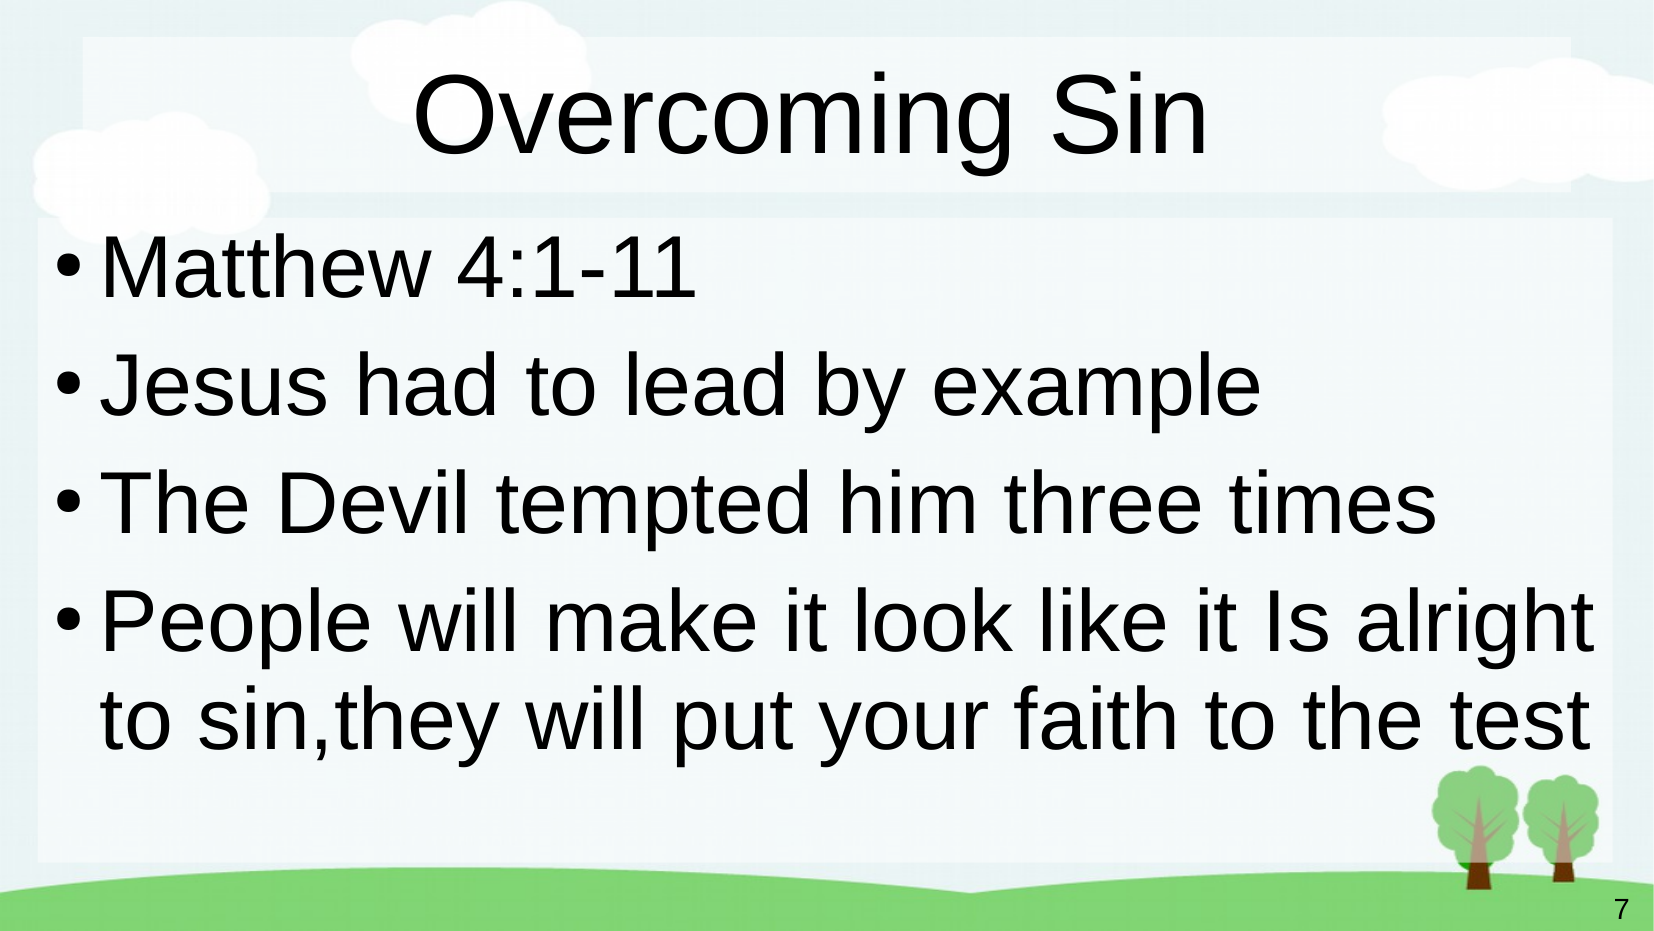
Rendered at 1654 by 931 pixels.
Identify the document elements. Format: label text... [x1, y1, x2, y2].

picture [0, 0, 1654, 931]
list Matthew 4:1-11 Jesus had to lead by example The Devil tempted him three times People will make it look like it Is alright to sin,they will put your faith to the test [37, 217, 1613, 863]
title Overcoming Sin [82, 37, 1571, 193]
